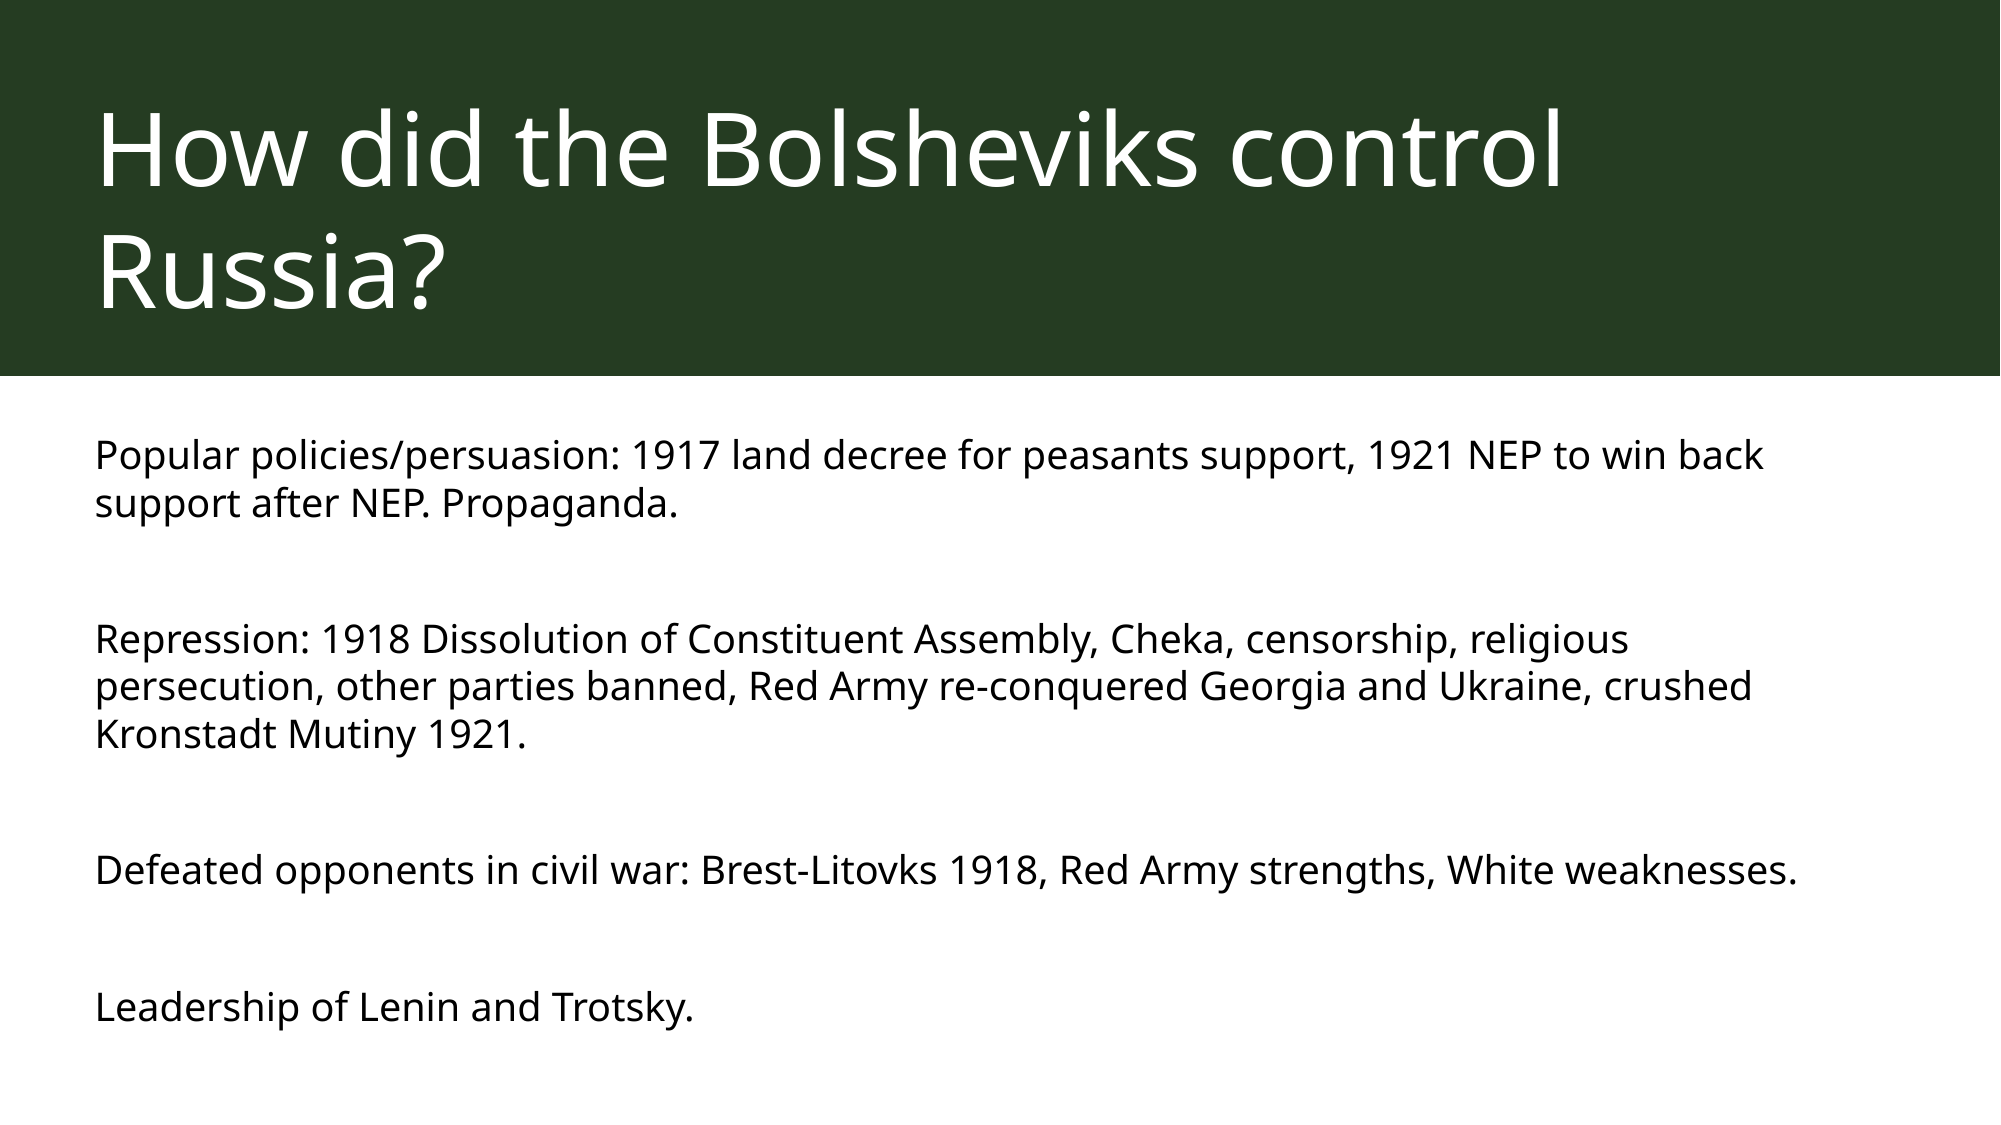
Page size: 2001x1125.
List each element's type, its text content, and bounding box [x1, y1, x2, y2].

title How did the Bolsheviks control Russia? [79, 59, 1863, 337]
list Popular policies/persuasion: 1917 land decree for peasants support, 1921 NEP to win back support after NEP. Propaganda. Repression: 1918 Dissolution of Constituent Assembly, Cheka, censorship, religious persecution, other parties banned, Red Army re-conquered Georgia and Ukraine, crushed Kronstadt Mutiny 1921. Defeated opponents in civil war: Brest-Litovks 1918, Red Army strengths, White weaknesses. Leadership of Lenin and Trotsky. [79, 422, 1863, 1066]
